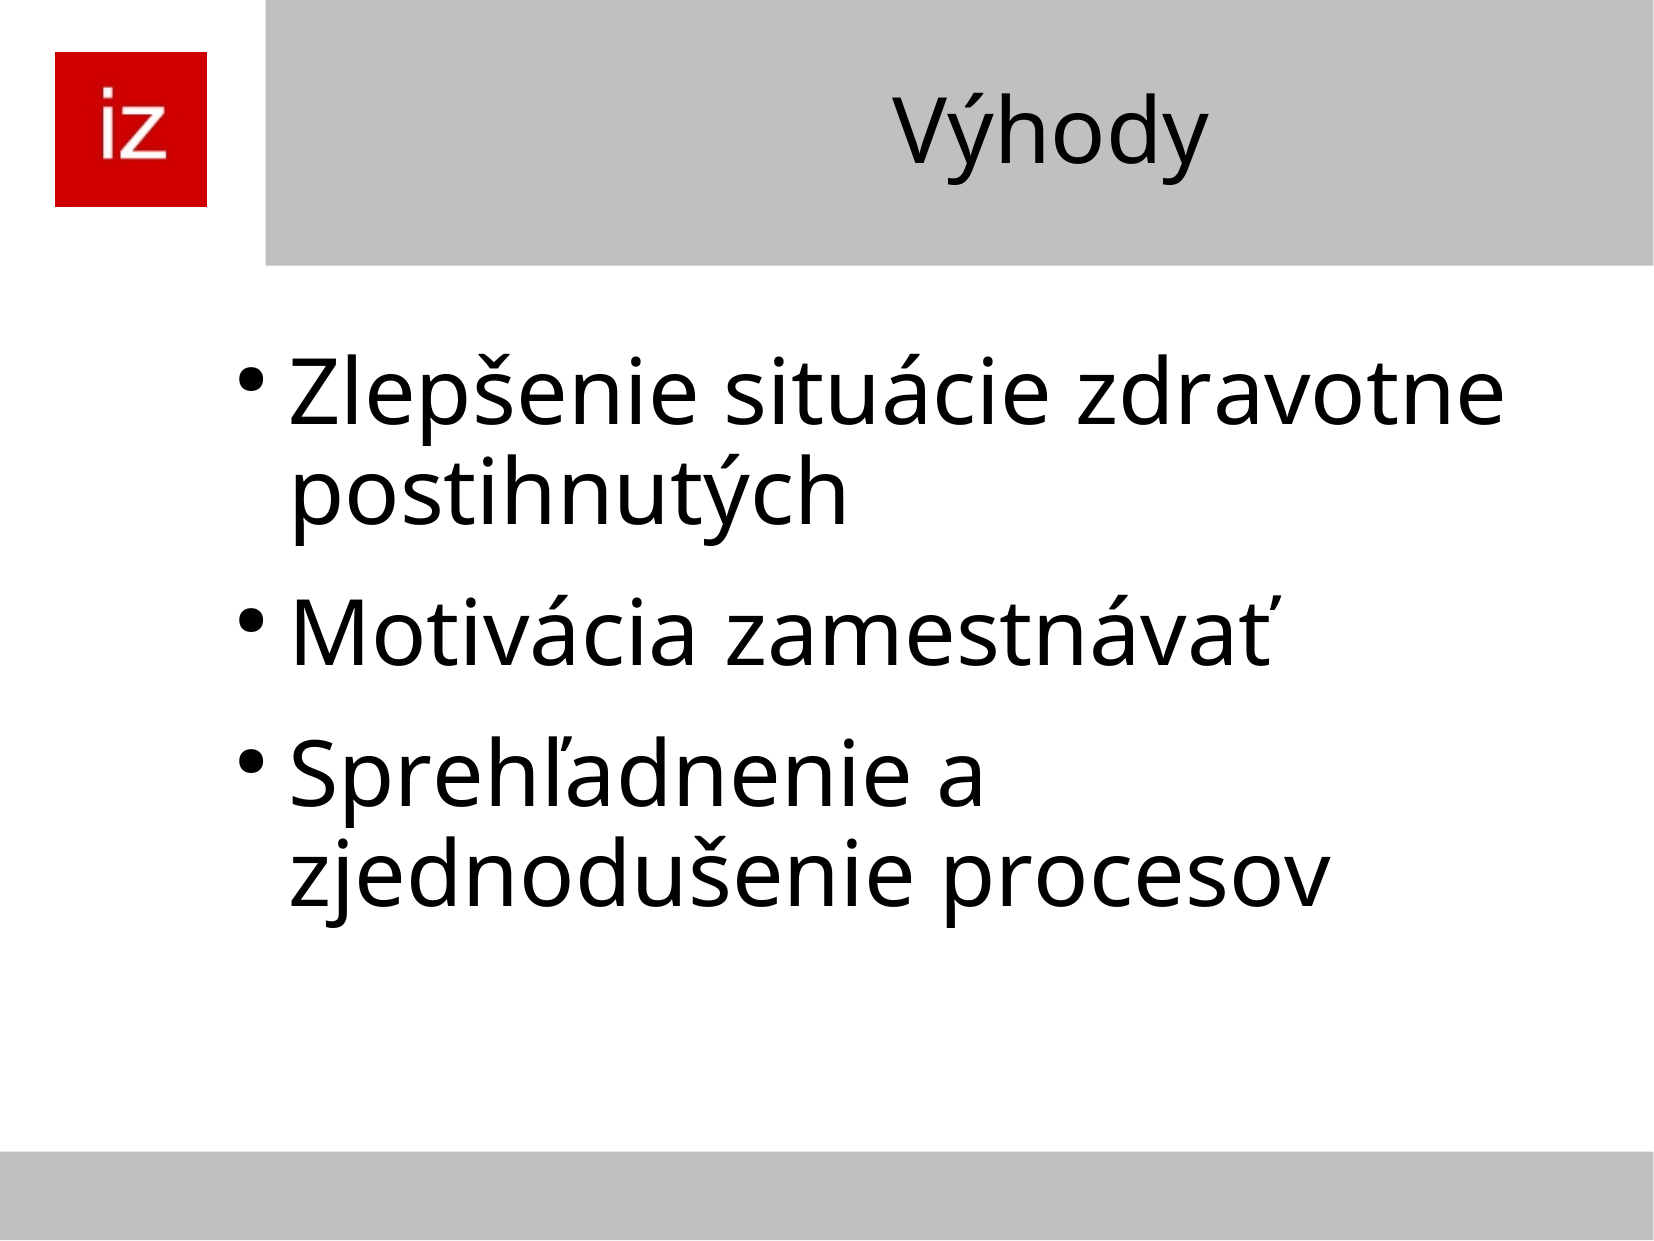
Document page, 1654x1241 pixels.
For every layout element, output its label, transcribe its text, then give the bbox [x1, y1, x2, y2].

list Zlepšenie situácie zdravotne postihnutých Motivácia zamestnávať Sprehľadnenie a zjednodušenie procesov [121, 344, 1533, 1126]
title Výhody [561, 29, 1565, 237]
picture [55, 52, 207, 207]
